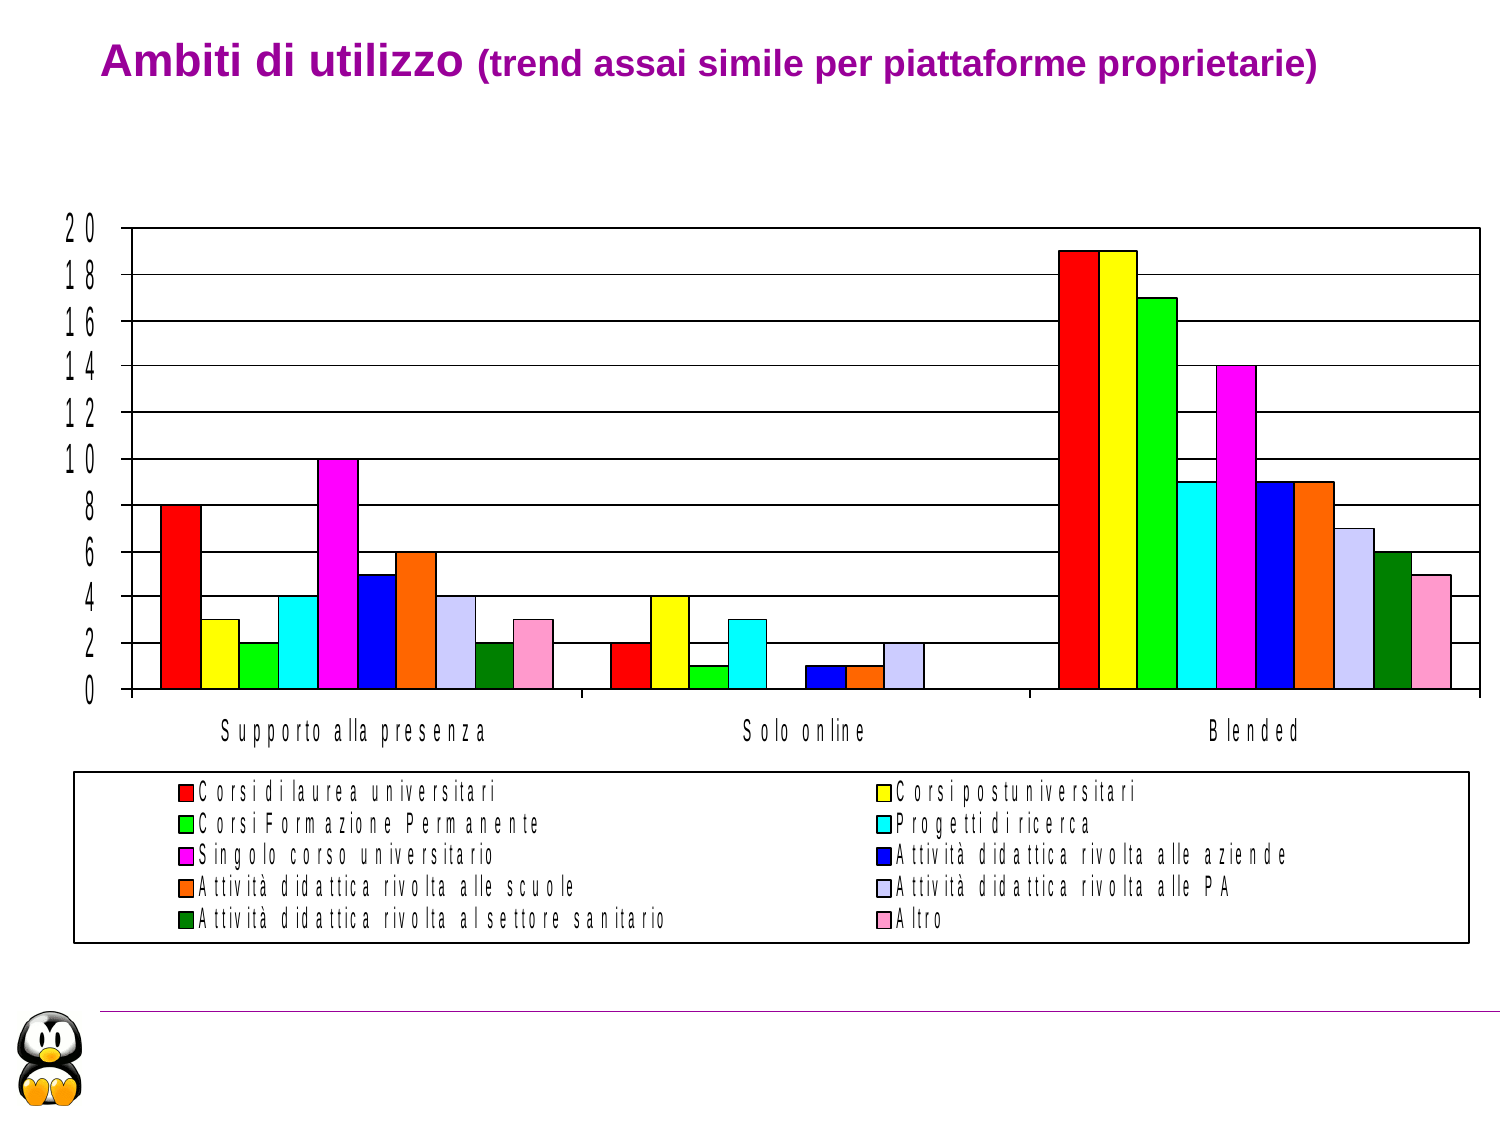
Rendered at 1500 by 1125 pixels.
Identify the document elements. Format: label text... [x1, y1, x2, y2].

picture [47, 177, 1495, 957]
title Ambiti di utilizzo (trend assai simile per piattaforme proprietarie) [99, 35, 1424, 149]
picture [17, 1011, 82, 1106]
